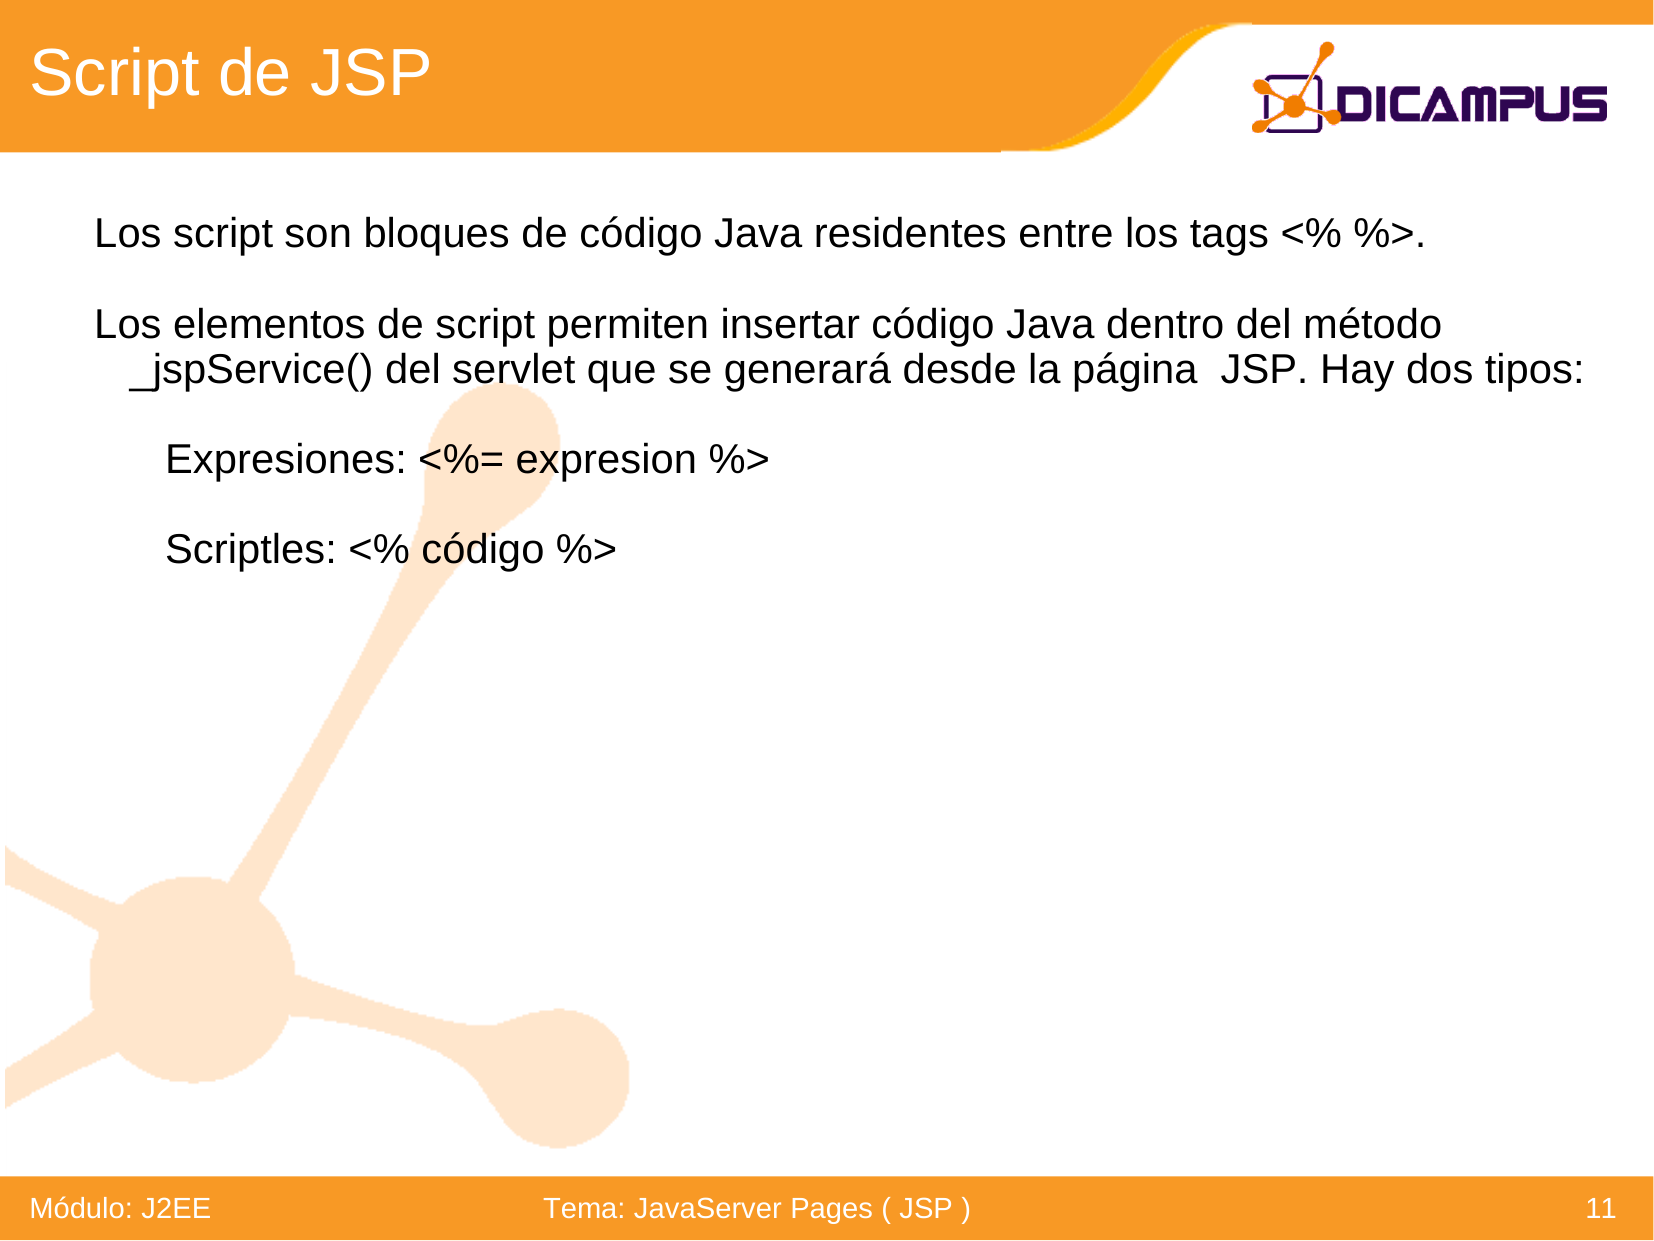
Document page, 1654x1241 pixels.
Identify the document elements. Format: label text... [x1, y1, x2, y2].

text_box Script de JSP [29, 37, 1001, 111]
text_box <number> [1469, 1185, 1633, 1233]
text_box [0, 0, 1654, 153]
picture [1001, 4, 1607, 135]
text_box [0, 1176, 1654, 1241]
text_box Módulo: J2EE [29, 1192, 473, 1225]
picture [5, 362, 663, 1176]
text_box Tema: JavaServer Pages ( JSP ) [543, 1192, 1447, 1225]
text_box Los script son bloques de código Java residentes entre los tags <% %>. Los elementos de script permiten insertar código Java dentro del método _jspService() del servlet que se generará desde la página JSP. Hay dos tipos: Expresiones: <%= expresion %> Scriptles: <% código %> [59, 135, 1625, 708]
